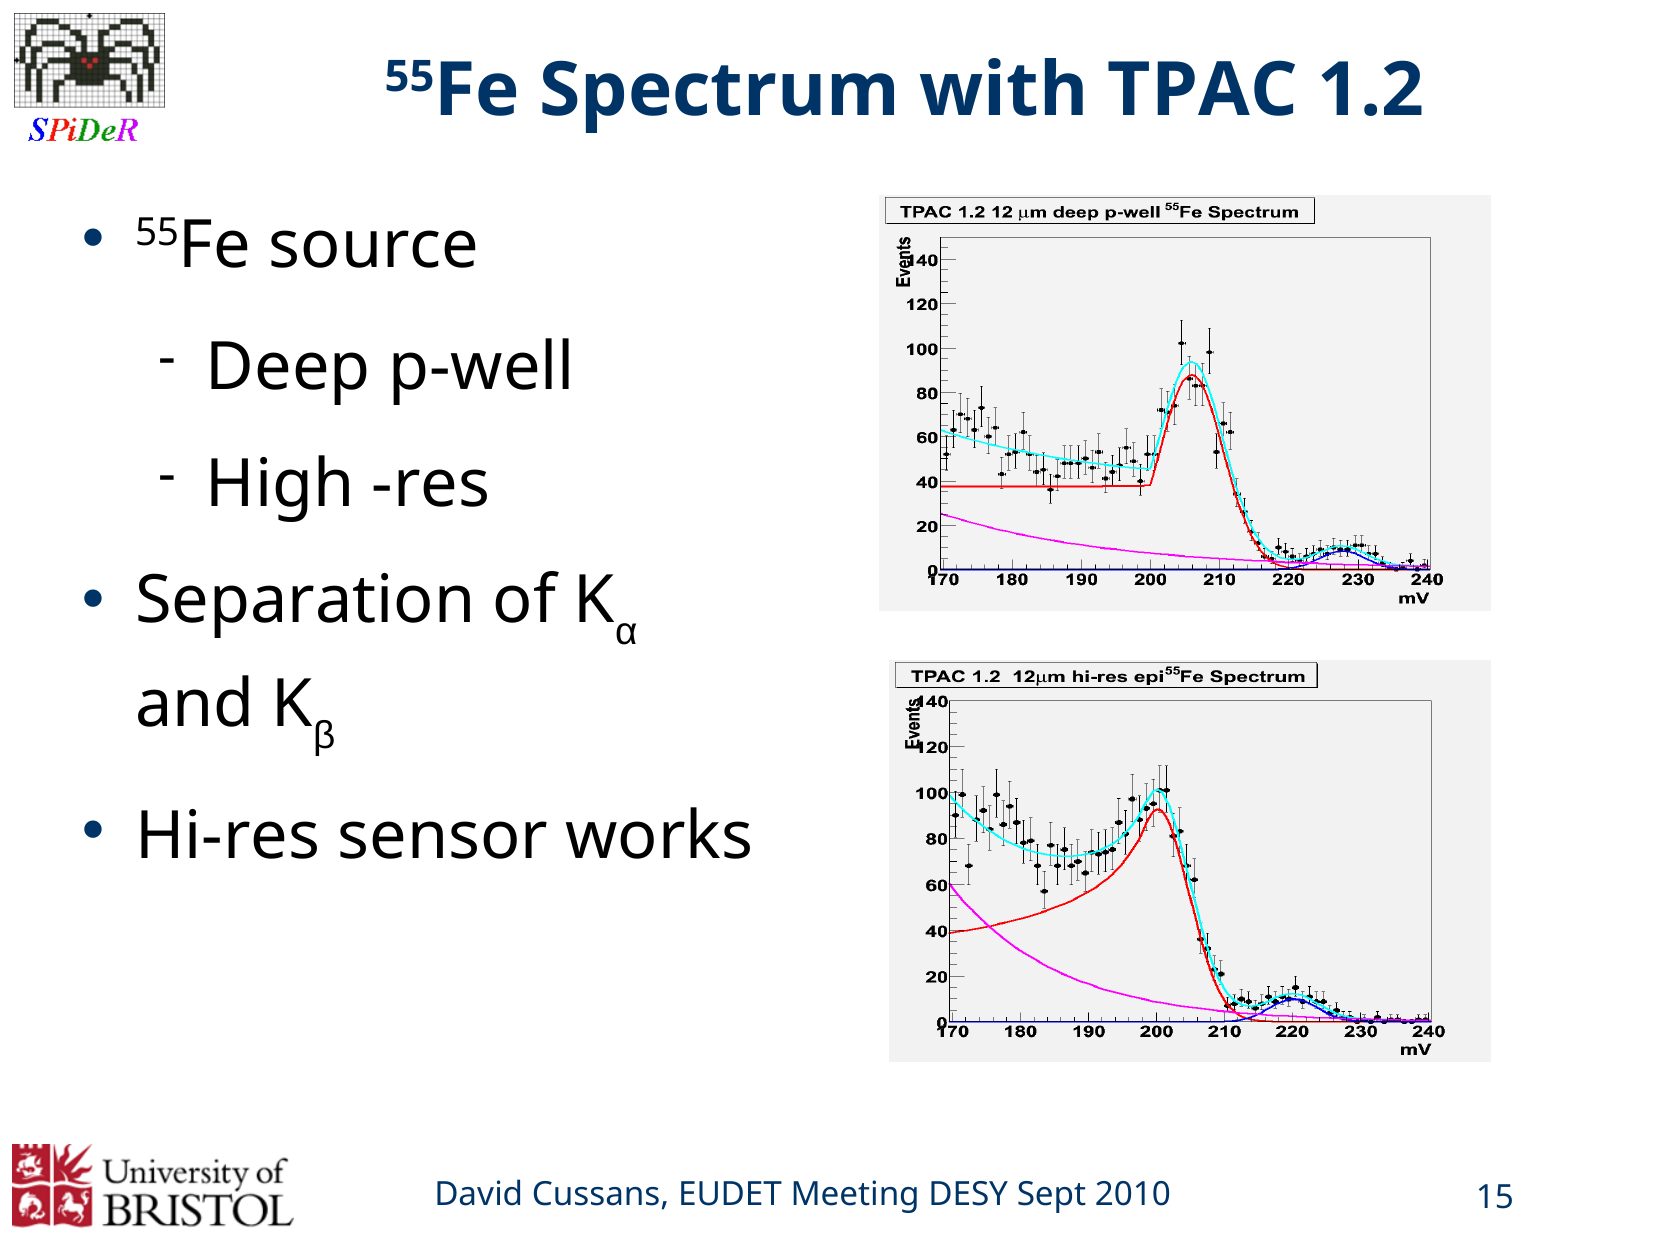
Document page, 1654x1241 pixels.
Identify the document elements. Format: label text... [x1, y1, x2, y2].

picture [889, 660, 1491, 1062]
title 55Fe Spectrum with TPAC 1.2 [243, 15, 1568, 157]
picture [12, 1144, 294, 1228]
picture [14, 13, 165, 156]
picture [879, 195, 1491, 611]
list 55Fe source Deep p-well High -res Separation of Kα and Kβ Hi-res sensor works [64, 194, 762, 1106]
